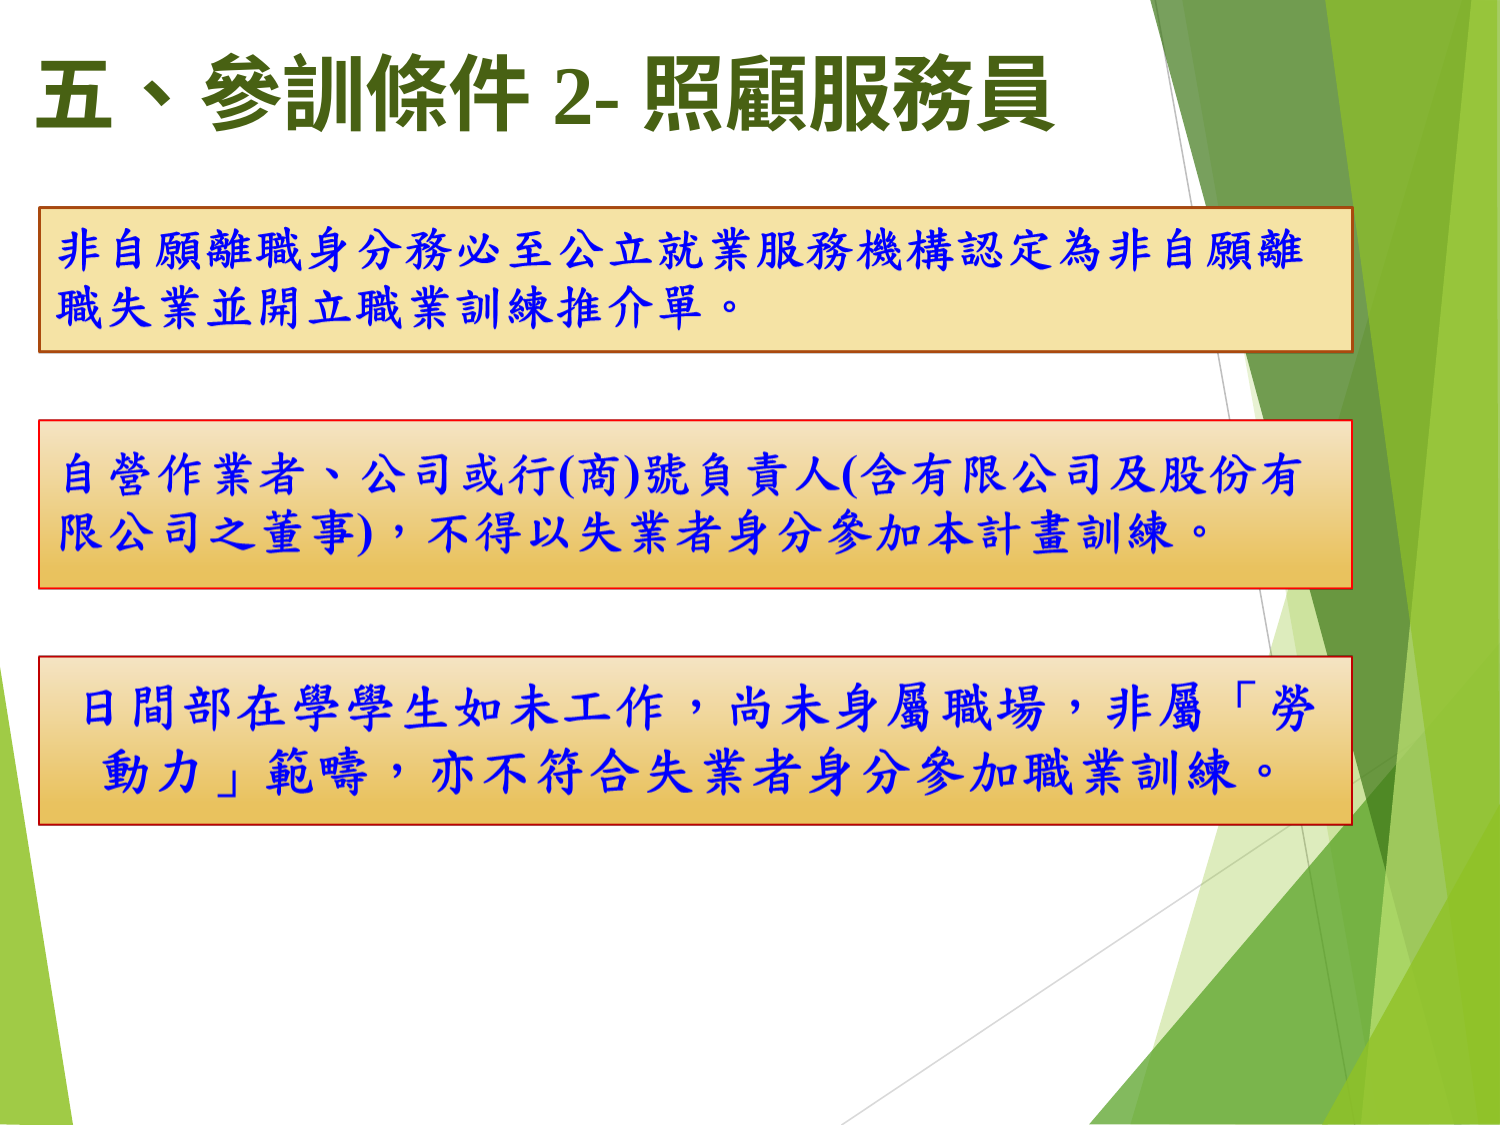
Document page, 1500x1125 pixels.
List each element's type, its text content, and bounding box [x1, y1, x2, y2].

picture [20, 148, 1355, 1106]
text_box 五、參訓條件2-照顧服務員 [17, 33, 1476, 149]
